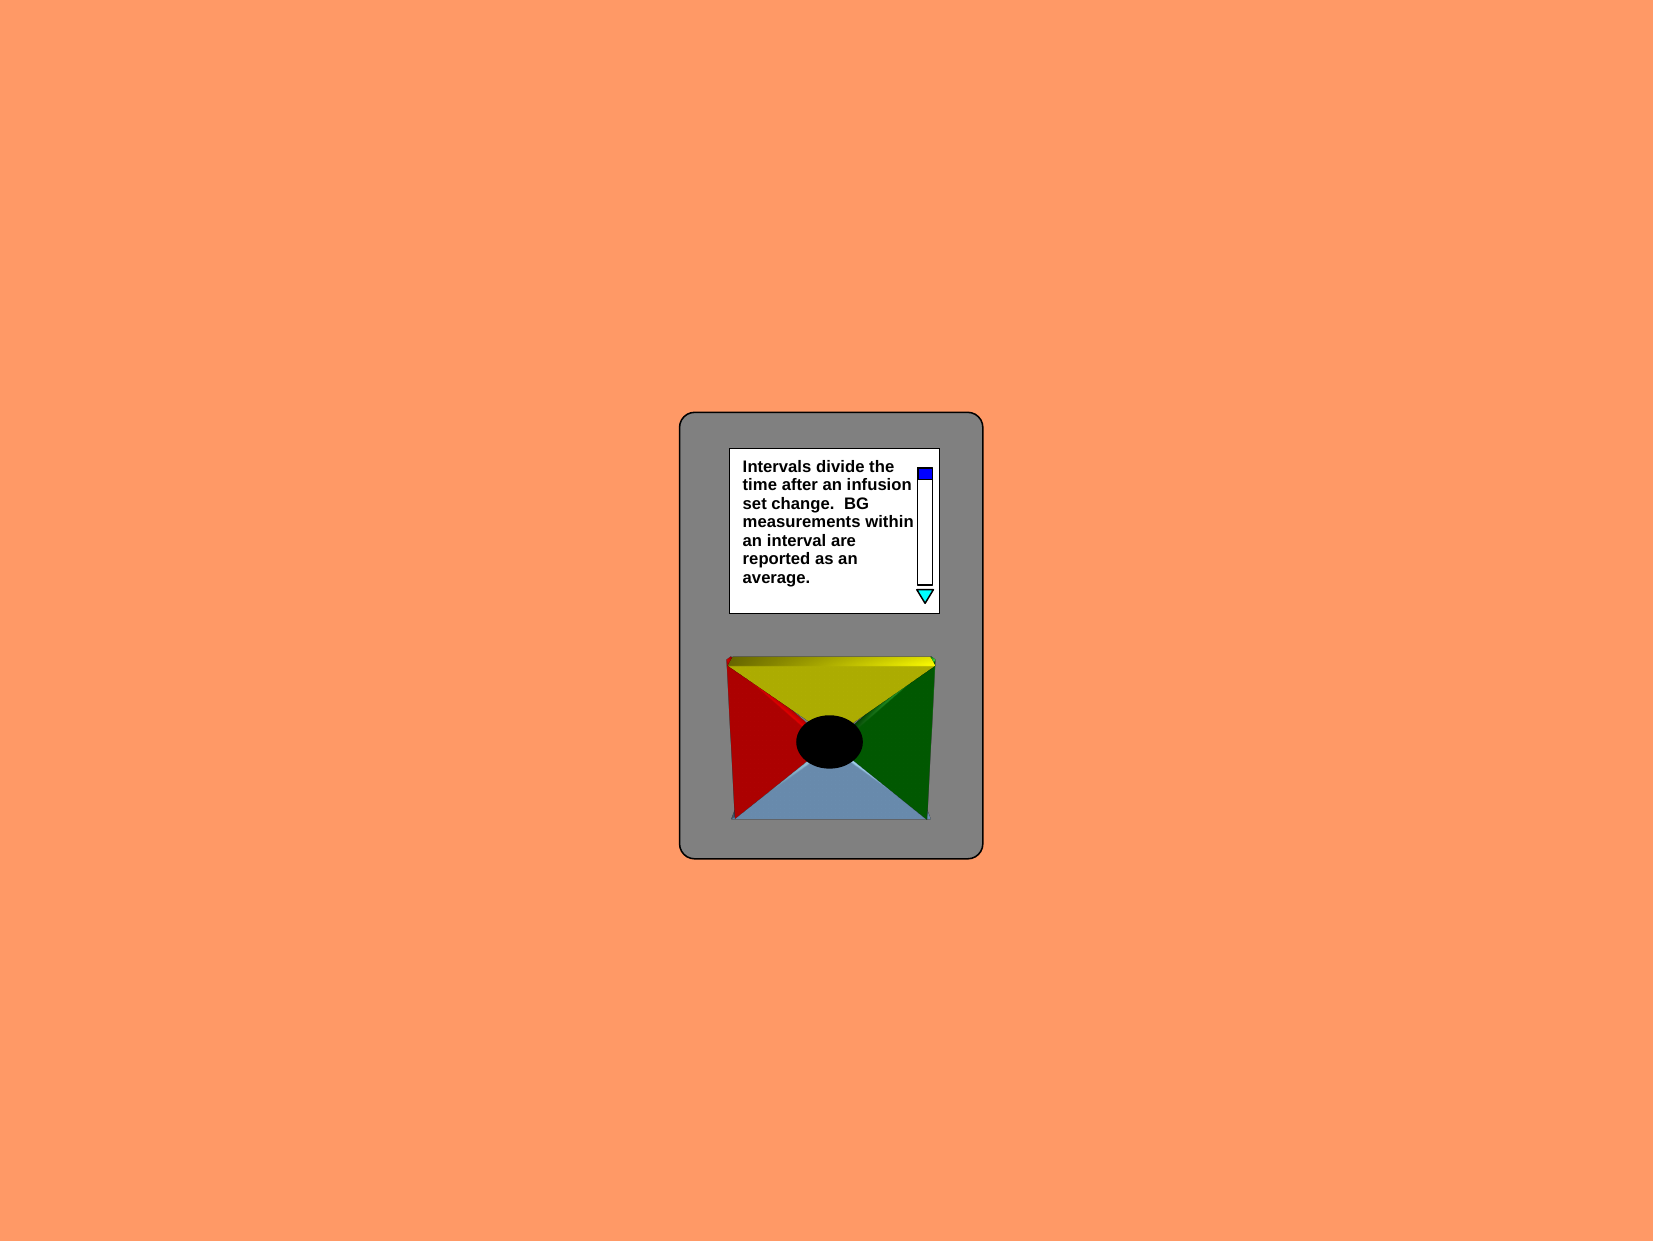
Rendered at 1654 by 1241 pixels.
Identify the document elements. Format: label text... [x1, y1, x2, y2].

text_box Intervals divide the time after an infusion set change. BG measurements within an interval are reported as an average. [727, 450, 930, 595]
text_box [679, 412, 983, 859]
